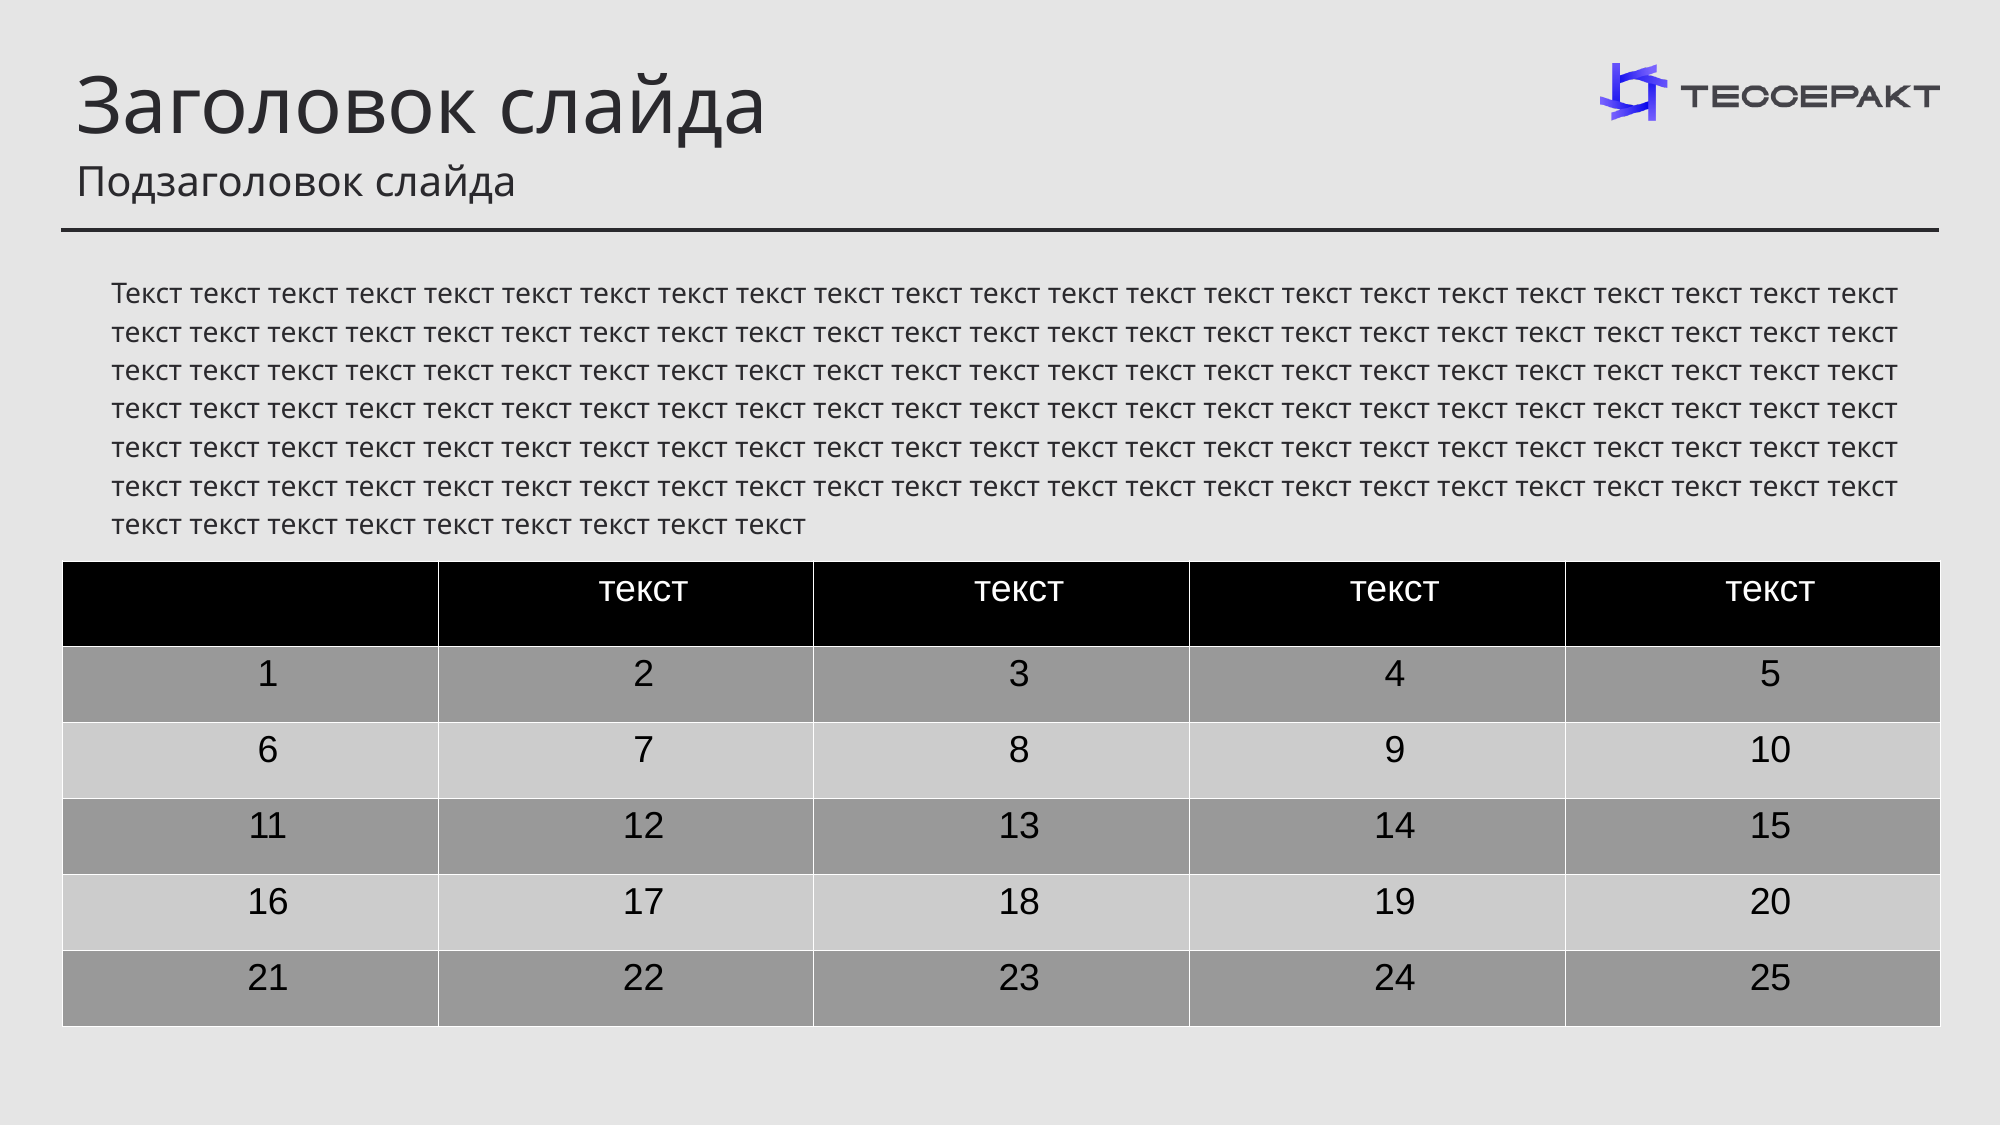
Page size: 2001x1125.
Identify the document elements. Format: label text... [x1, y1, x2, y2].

table_cell 13 [814, 799, 1189, 874]
table_cell 6 [63, 723, 438, 798]
table_header текст [1566, 562, 1940, 646]
table_cell 17 [439, 875, 813, 950]
table_cell 19 [1190, 875, 1565, 950]
table_header текст [439, 562, 813, 646]
table_cell 22 [439, 951, 813, 1026]
table_cell 7 [439, 723, 813, 798]
table_cell 8 [814, 723, 1189, 798]
picture [1600, 63, 1940, 121]
table_cell 4 [1190, 647, 1565, 722]
table_cell 24 [1190, 951, 1565, 1026]
table_header текст [63, 562, 438, 646]
table_cell 11 [63, 799, 438, 874]
table_cell 21 [63, 951, 438, 1026]
table_cell 18 [814, 875, 1189, 950]
table_cell 14 [1190, 799, 1565, 874]
title Заголовок слайда [60, 63, 1445, 159]
table_header текст [814, 562, 1189, 646]
table_cell 16 [63, 875, 438, 950]
table_cell 5 [1566, 647, 1940, 722]
table_cell 15 [1566, 799, 1940, 874]
table_cell 10 [1566, 723, 1940, 798]
table_cell 2 [439, 647, 813, 722]
table_cell 1 [63, 647, 438, 722]
table_cell 12 [439, 799, 813, 874]
list Текст текст текст текст текст текст текст текст текст текст текст текст текст текст текст текст текст текст текст текст текст текст текст текст текст текст текст текст текст текст текст текст текст текст текст текст текст текст текст текст текст текст текст текст текст текст текст текст текст текст текст текст текст текст текст текст текст текст текст текст текст текст текст текст текст текст текст текст текст текст текст текст текст текст текст текст текст текст текст текст текст текст текст текст текст текст текст текст текст текст текст текст текст текст текст текст текст текст текст текст текст текст текст текст текст текст текст текст текст текст текст текст текст текст текст текст текст текст текст текст текст текст текст текст текст текст текст текст текст текст текст текст текст текст текст текст текст текст текст текст текст текст текст текст текст текст текст [96, 265, 1926, 553]
table_cell 20 [1566, 875, 1940, 950]
table_cell 9 [1190, 723, 1565, 798]
table_cell 25 [1566, 951, 1940, 1026]
list Подзаголовок слайда [60, 152, 768, 237]
table_cell 23 [814, 951, 1189, 1026]
table_cell 3 [814, 647, 1189, 722]
table_header текст [1190, 562, 1565, 646]
